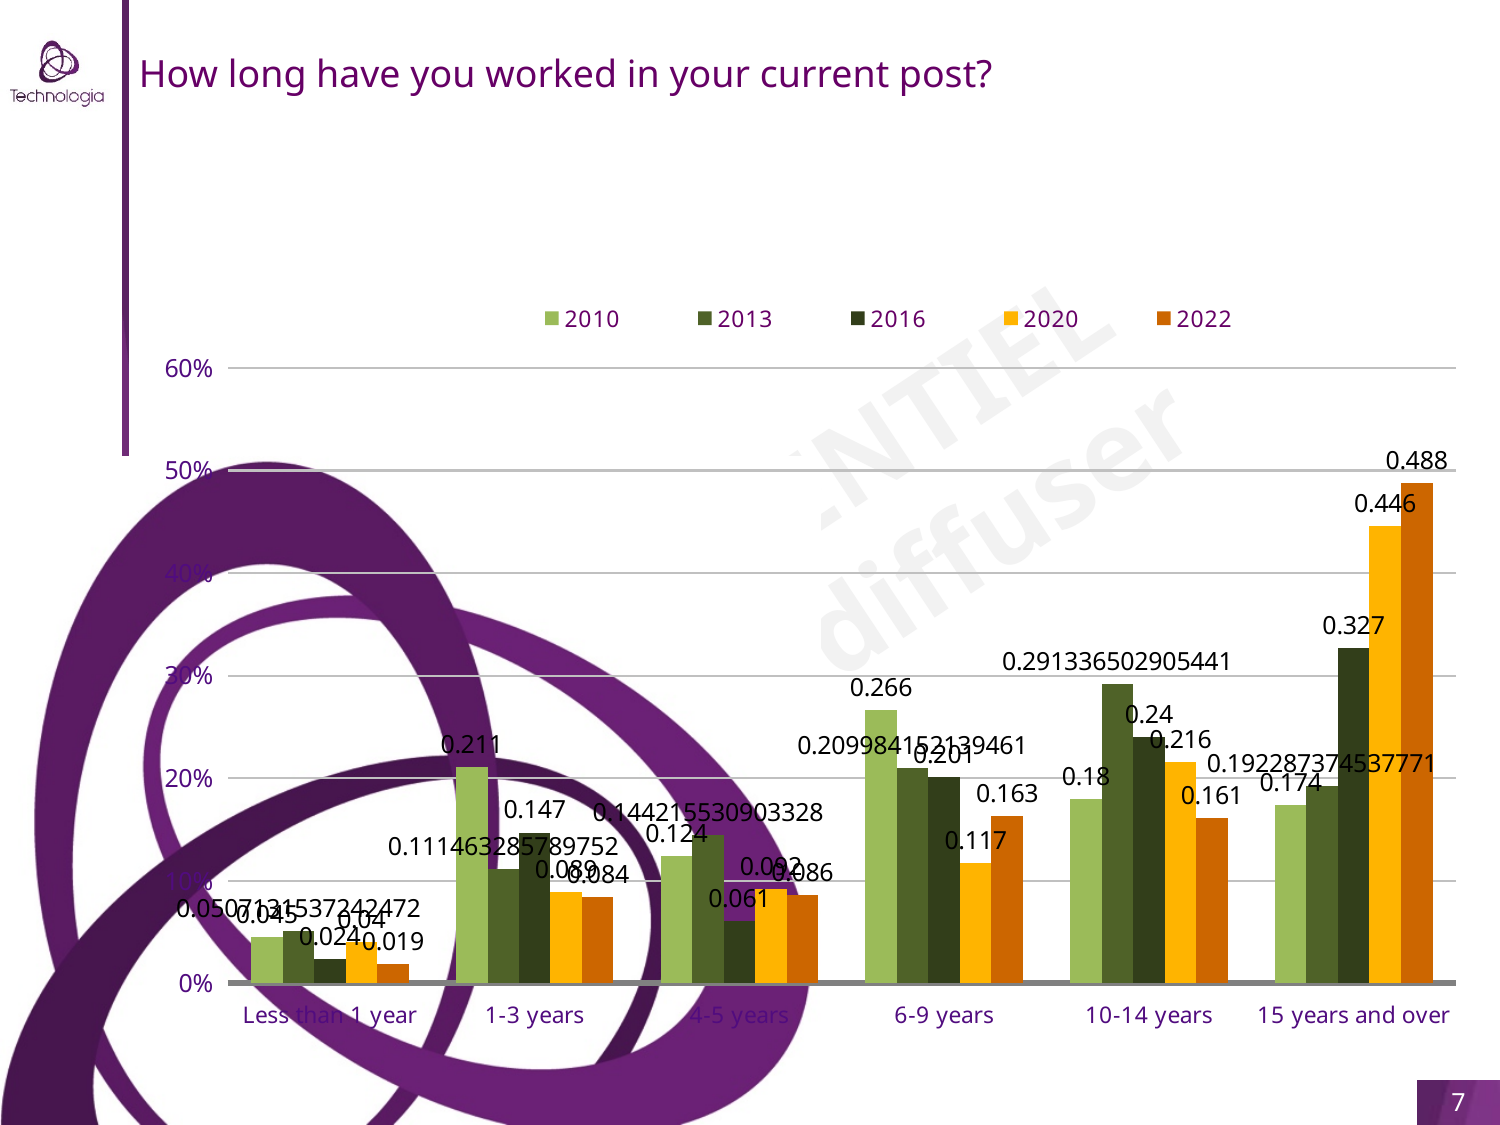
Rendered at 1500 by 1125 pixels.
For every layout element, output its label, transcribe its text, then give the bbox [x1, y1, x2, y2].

picture [0, 0, 821, 1125]
picture [0, 33, 113, 114]
picture [1417, 1080, 1500, 1125]
title How long have you worked in your current post? [123, 42, 1282, 185]
chart [123, 215, 1460, 1083]
